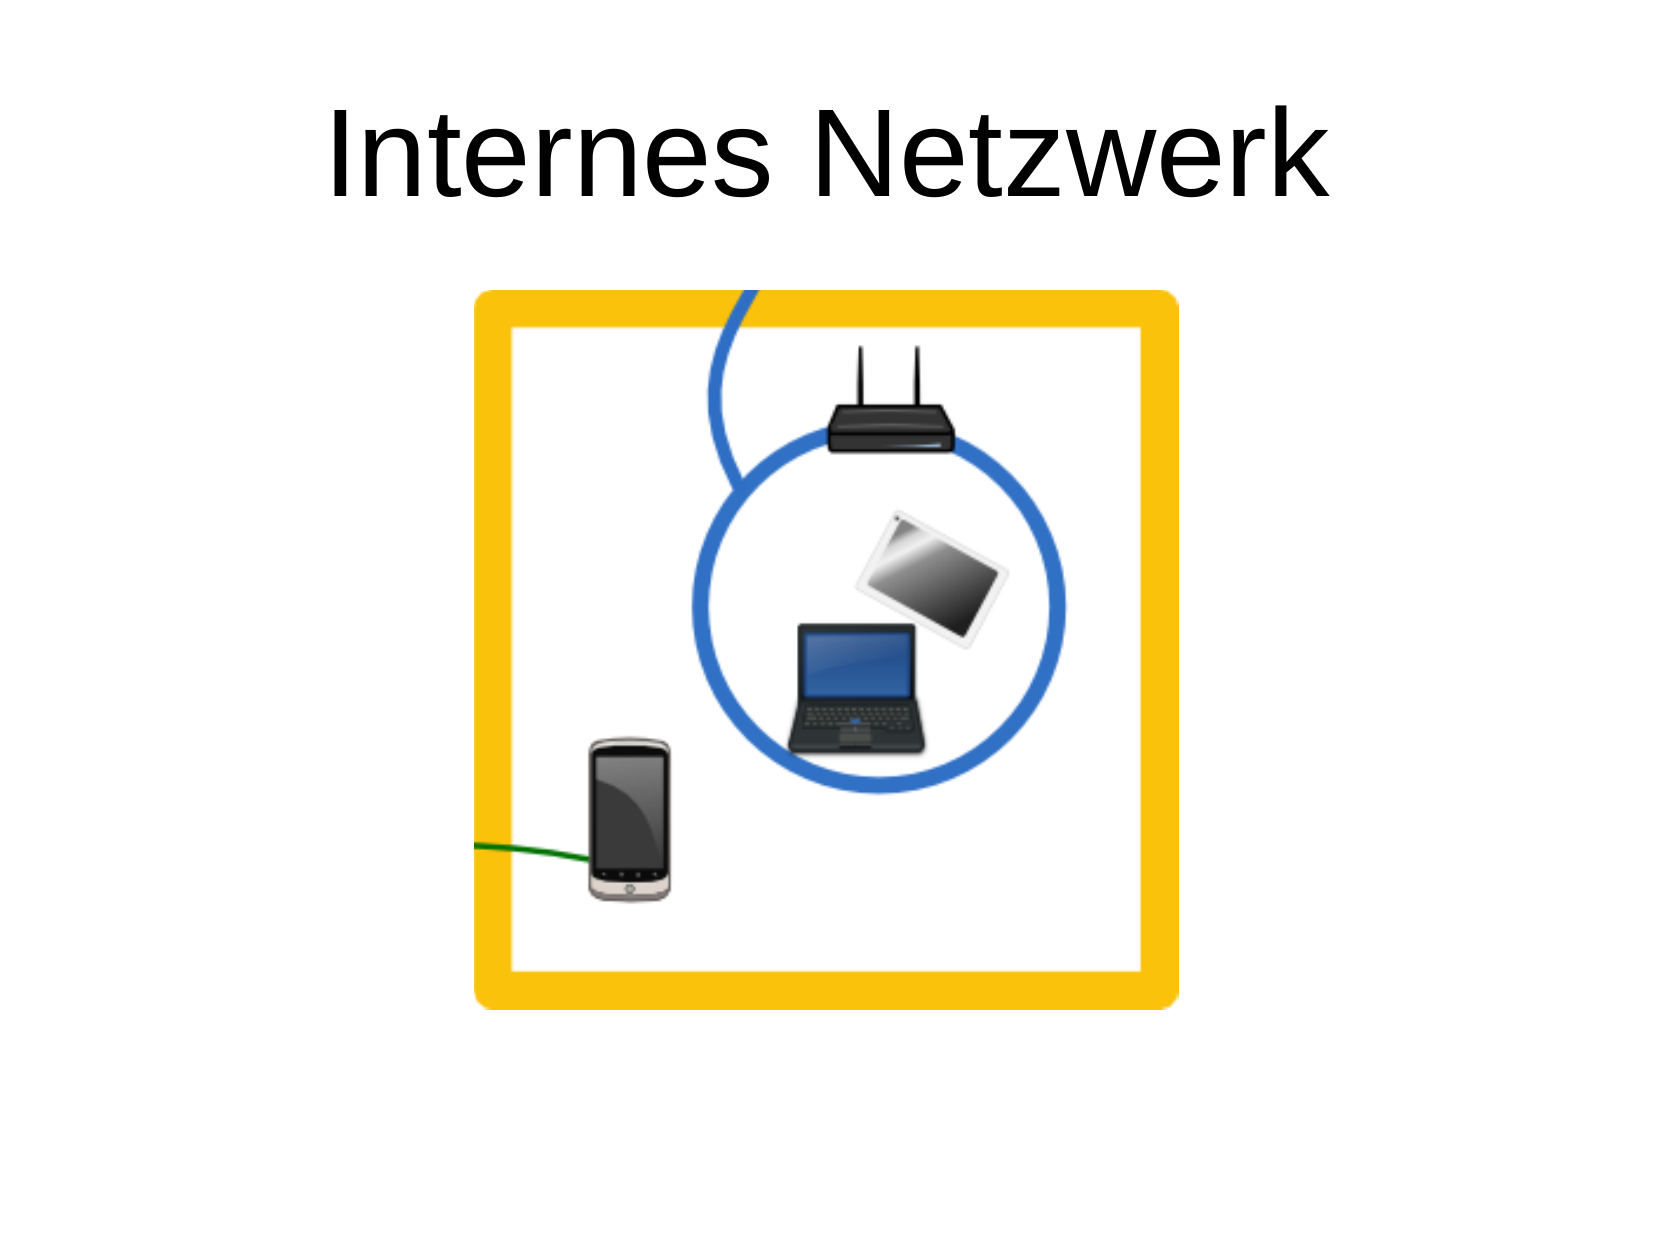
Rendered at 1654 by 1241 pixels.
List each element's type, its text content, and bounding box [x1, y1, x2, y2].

title Internes Netzwerk [82, 49, 1571, 257]
picture [474, 290, 1179, 1010]
